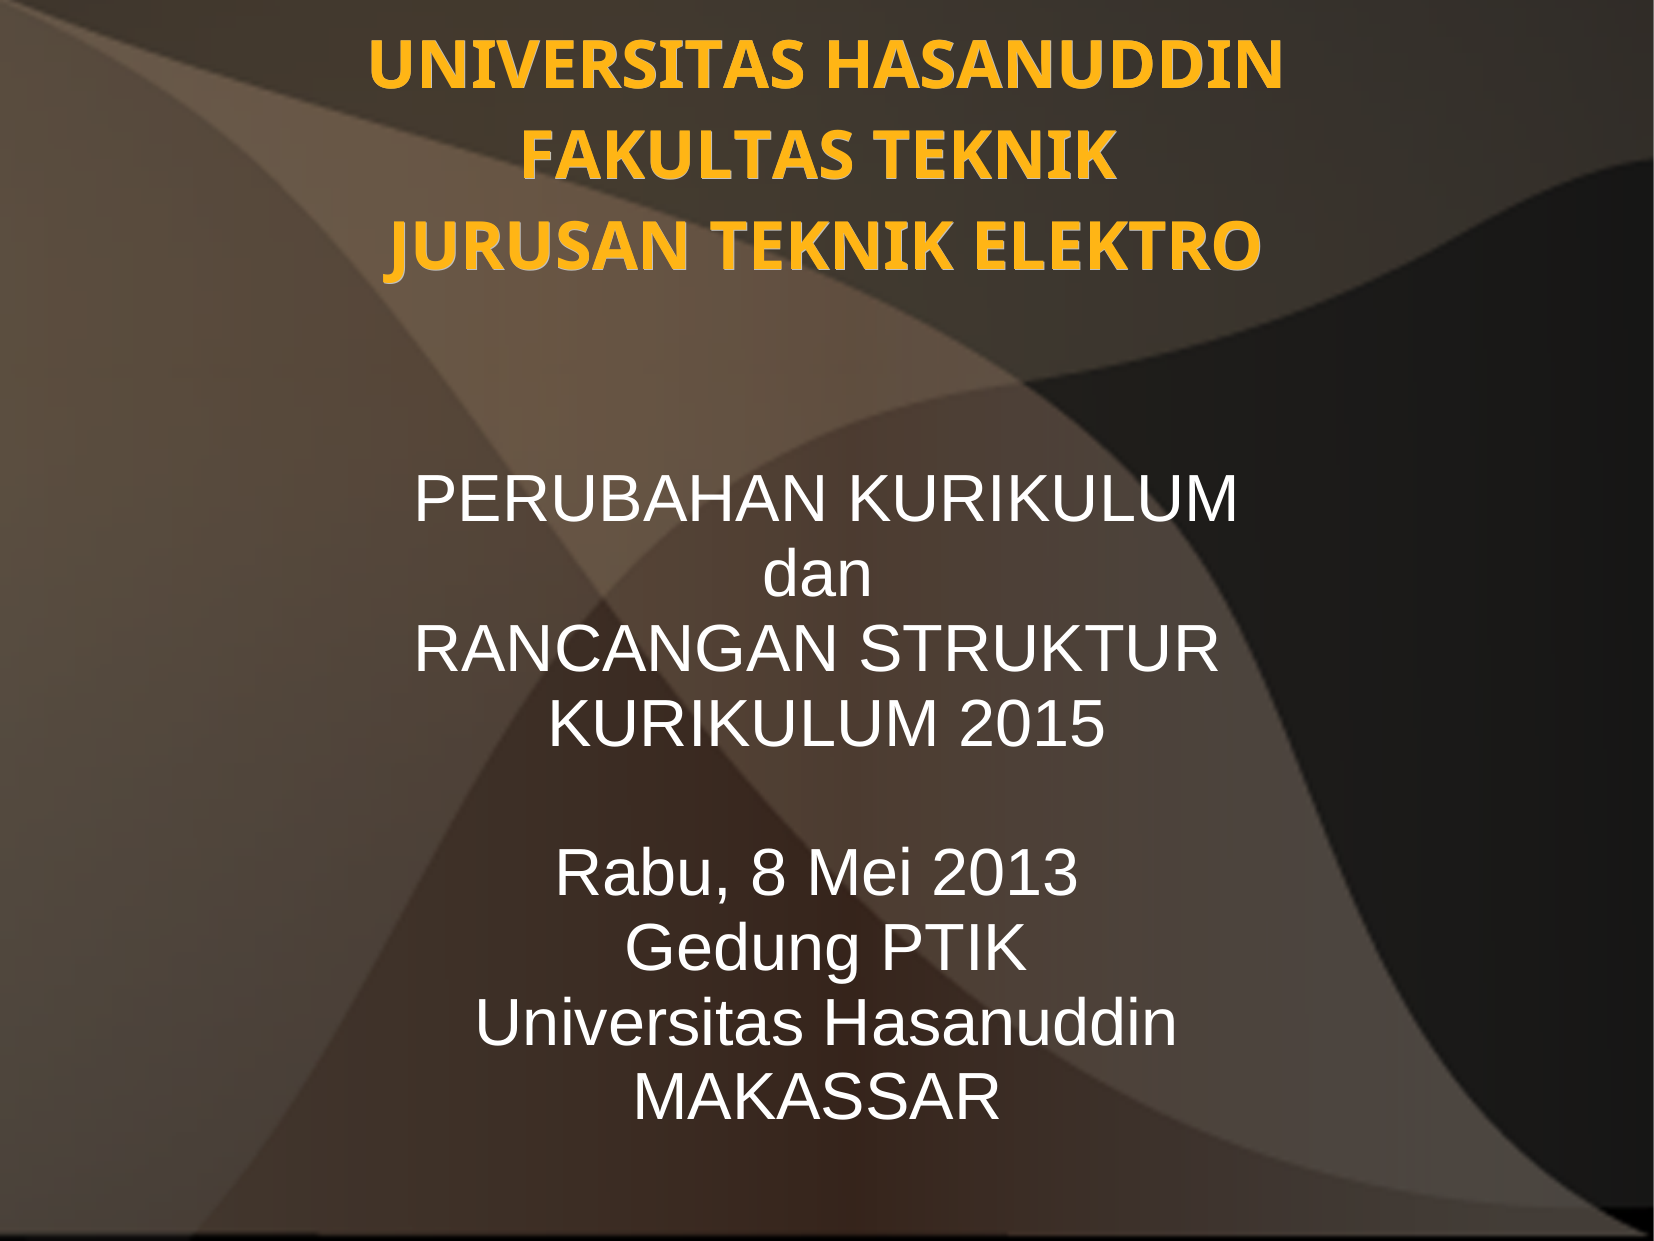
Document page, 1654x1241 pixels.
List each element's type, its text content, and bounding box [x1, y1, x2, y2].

picture [0, 0, 1654, 1241]
title UNIVERSITAS HASANUDDIN FAKULTAS TEKNIK JURUSAN TEKNIK ELEKTRO [82, 40, 1571, 266]
subtitle PERUBAHAN KURIKULUM dan RANCANGAN STRUKTUR KURIKULUM 2015 Rabu, 8 Mei 2013 Gedung PTIK Universitas Hasanuddin MAKASSAR [82, 438, 1571, 1158]
